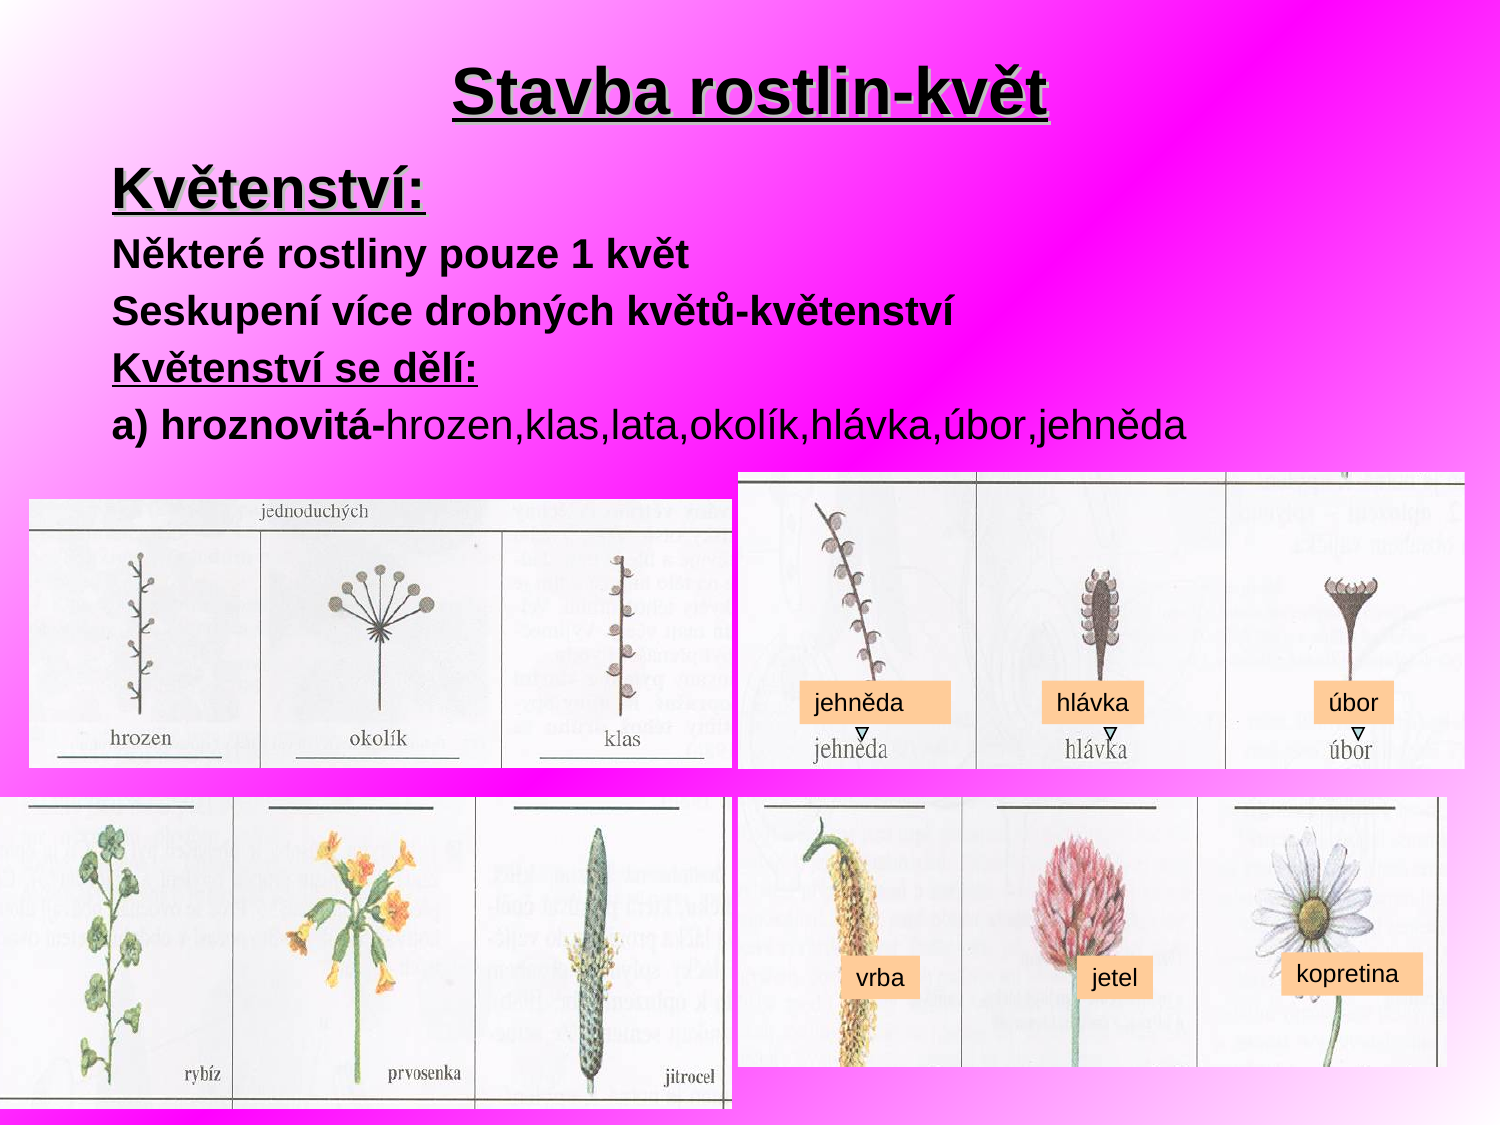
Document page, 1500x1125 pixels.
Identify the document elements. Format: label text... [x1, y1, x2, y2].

picture [737, 797, 1447, 1067]
text_box [1352, 727, 1365, 740]
text_box úbor [1313, 680, 1394, 725]
picture [0, 797, 732, 1109]
text_box vrba [841, 955, 920, 1000]
text_box kopretina [1281, 952, 1424, 996]
text_box hlávka [1041, 680, 1145, 725]
list Květenství: Některé rostliny pouze 1 květ Seskupení více drobných květů-květenství Květenství se dělí: a) hroznovitá-hrozen,klas,lata,okolík,hlávka,úbor,jehněda [96, 147, 1447, 1004]
text_box [856, 727, 868, 740]
text_box jetel [1077, 955, 1153, 1000]
picture [738, 472, 1465, 769]
text_box jehněda [799, 680, 951, 725]
title Stavba rostlin-květ [75, 43, 1426, 139]
text_box [1104, 727, 1117, 740]
picture [29, 499, 732, 768]
